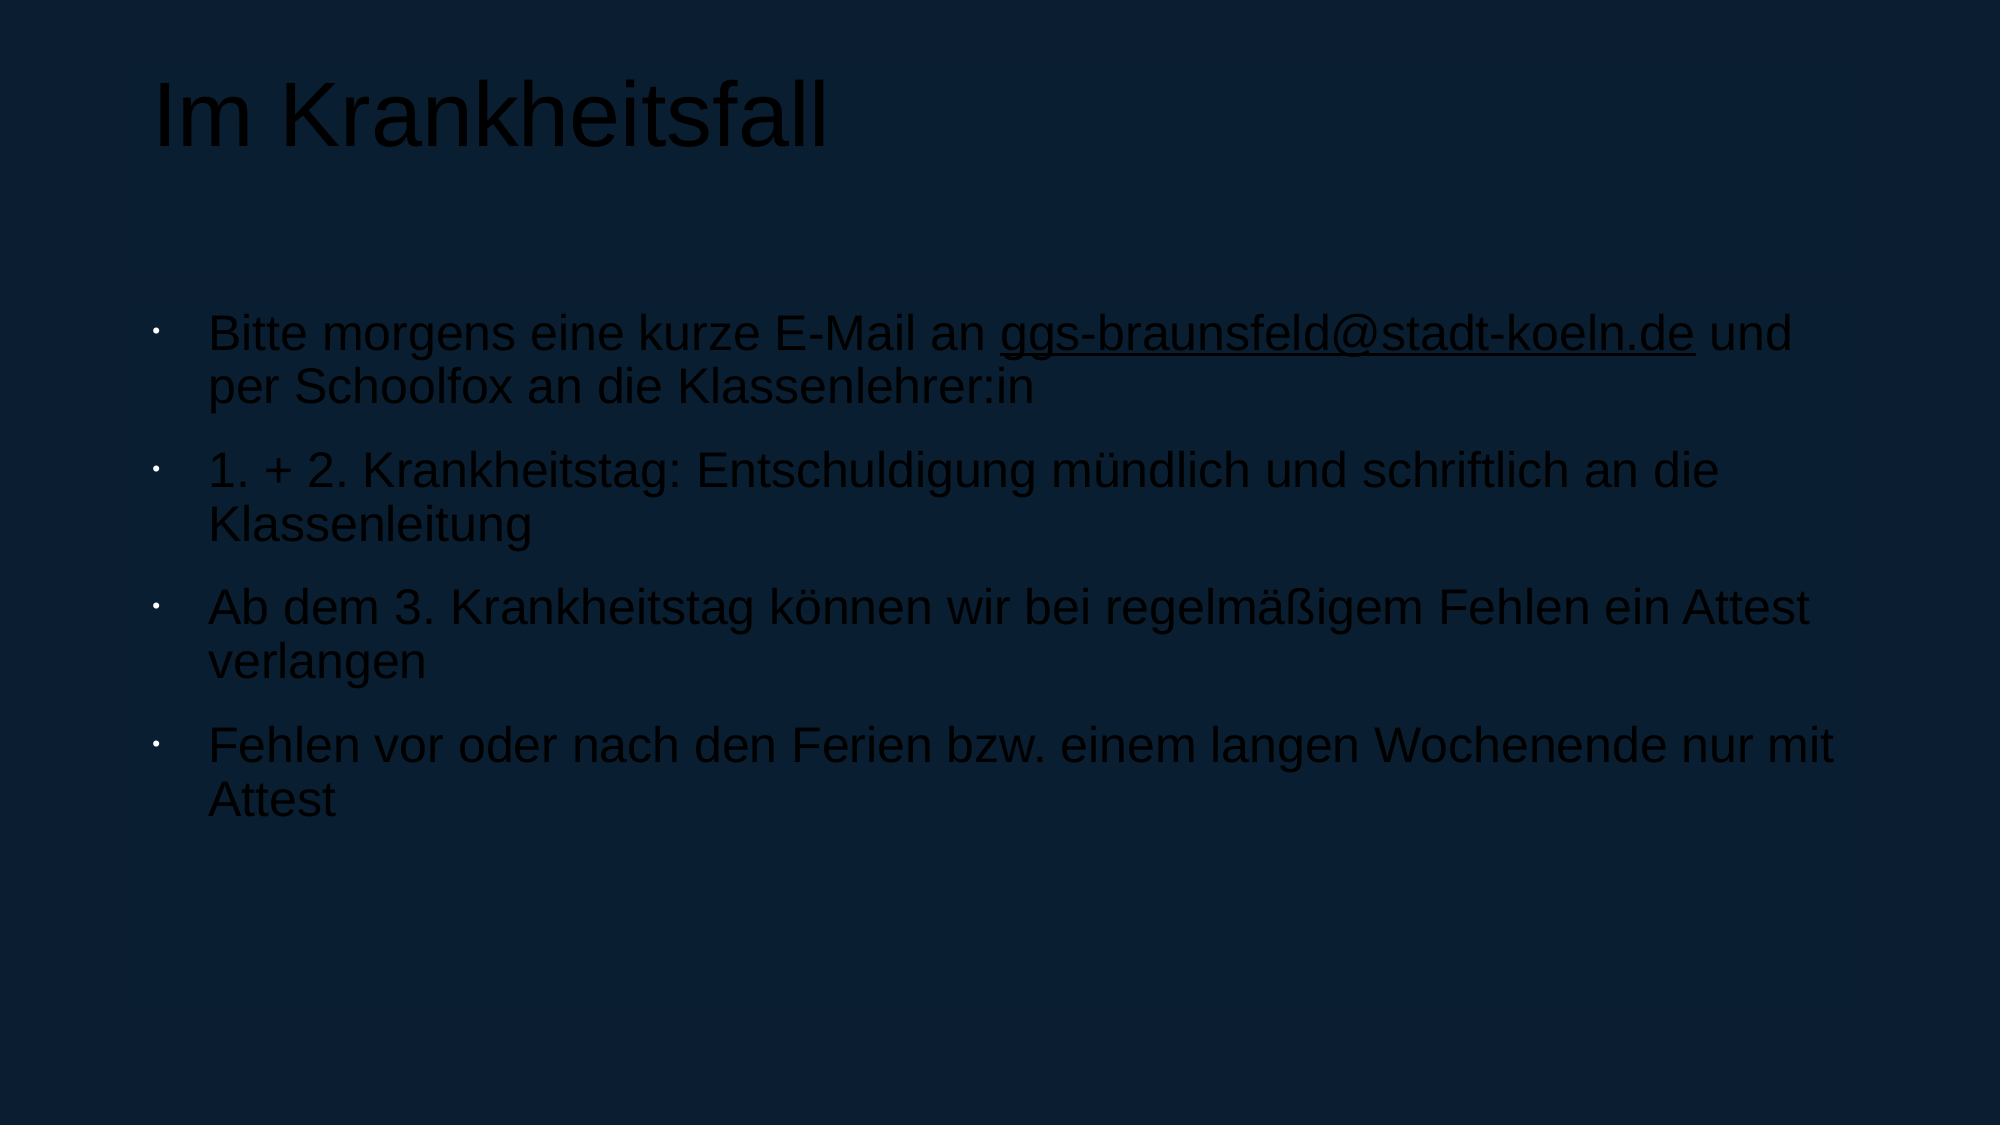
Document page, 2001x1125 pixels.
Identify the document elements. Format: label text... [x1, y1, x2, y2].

title Im Krankheitsfall [137, 59, 1863, 278]
list Bitte morgens eine kurze E-Mail an ggs-braunsfeld@stadt-koeln.de und per Schoolfox an die Klassenlehrer:in 1. + 2. Krankheitstag: Entschuldigung mündlich und schriftlich an die Klassenleitung Ab dem 3. Krankheitstag können wir bei regelmäßigem Fehlen ein Attest verlangen Fehlen vor oder nach den Ferien bzw. einem langen Wochenende nur mit Attest [137, 299, 1863, 1014]
